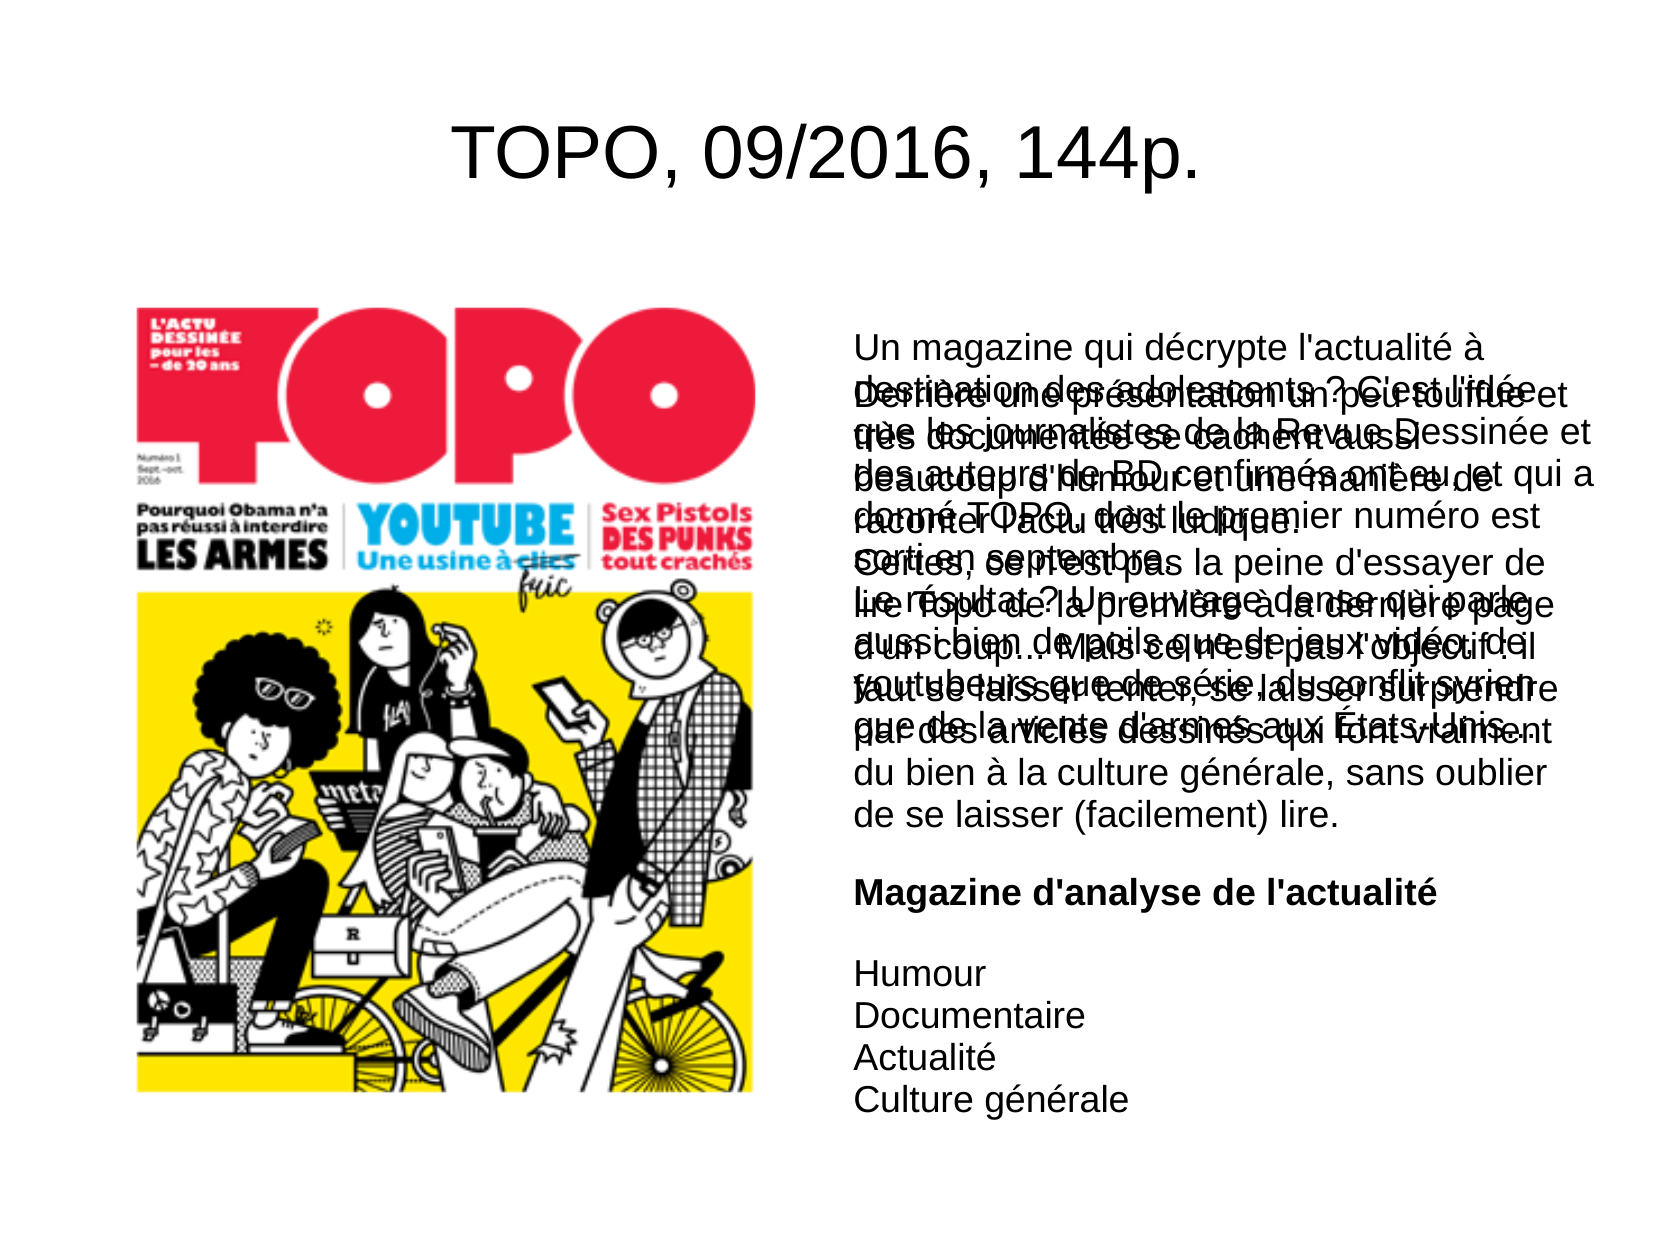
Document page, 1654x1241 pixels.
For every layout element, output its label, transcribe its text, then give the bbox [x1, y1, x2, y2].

picture [119, 290, 772, 1109]
text_box Humour Documentaire Actualité Culture générale [838, 944, 1595, 1128]
text_box Derrière une présentation un peu touffue et très documentée se cachent aussi beaucoup d'humour et une manière de raconter l'actu très ludique. Certes, ce n'est pas la peine d'essayer de lire Topo de la première à la dernière page d'un coup... Mais ce n'est pas l'objectif : il faut se laisser tenter, se laisser surprendre par des articles dessinés qui font vraiment du bien à la culture générale, sans oublier de se laisser (facilement) lire. [838, 366, 1595, 844]
text_box Magazine d'analyse de l'actualité [838, 864, 1524, 923]
title TOPO, 09/2016, 144p. [82, 49, 1571, 257]
text_box Un magazine qui décrypte l'actualité à destination des adolescents ? C'est l'idée que les journalistes de la Revue Dessinée et des auteurs de BD confirmés ont eu, et qui a donné TOPO, dont le premier numéro est sorti en septembre. Le résultat ? Un ouvrage dense qui parle aussi bien de poils que de jeux vidéo, de youtubeurs que de série, du conflit syrien que de la vente d'armes aux États-Unis... [838, 318, 1619, 755]
